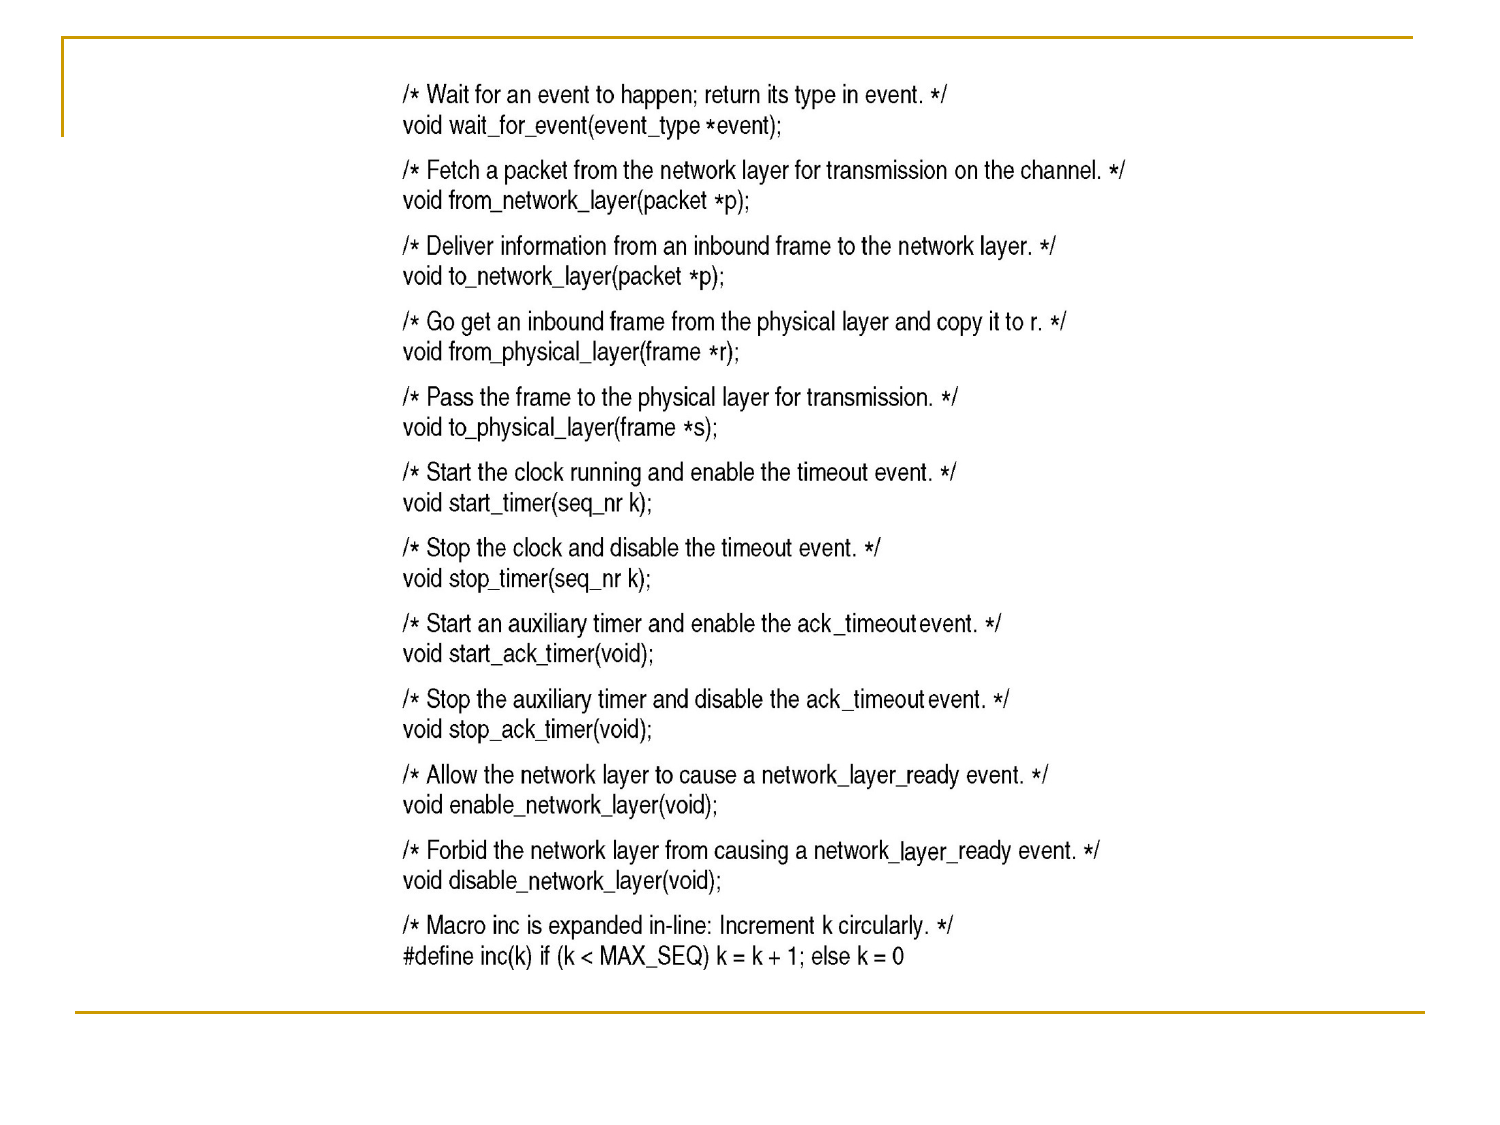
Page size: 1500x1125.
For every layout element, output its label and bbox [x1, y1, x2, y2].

picture [351, 61, 1249, 1003]
